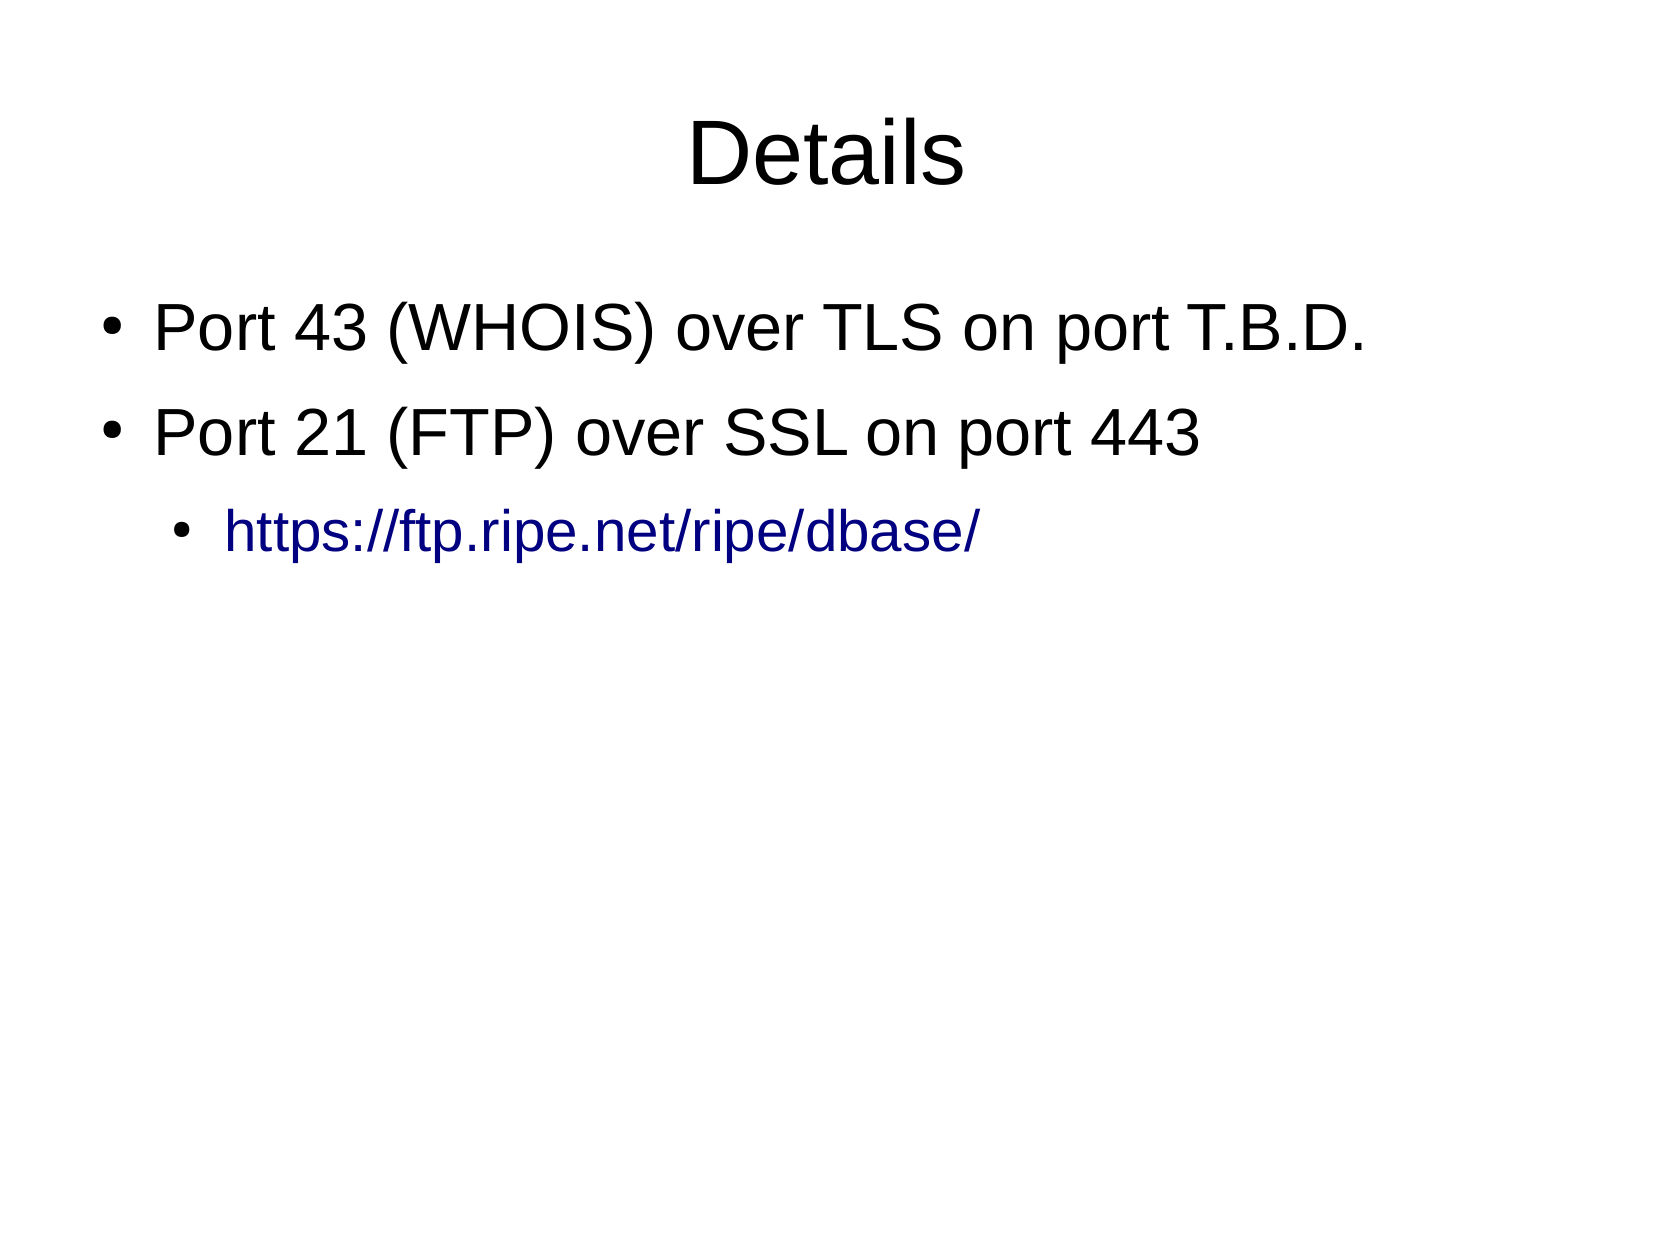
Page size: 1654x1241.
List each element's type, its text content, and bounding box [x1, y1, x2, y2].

list Port 43 (WHOIS) over TLS on port T.B.D. Port 21 (FTP) over SSL on port 443 https://ftp.ripe.net/ripe/dbase/ [82, 290, 1571, 1109]
title Details [82, 49, 1571, 257]
